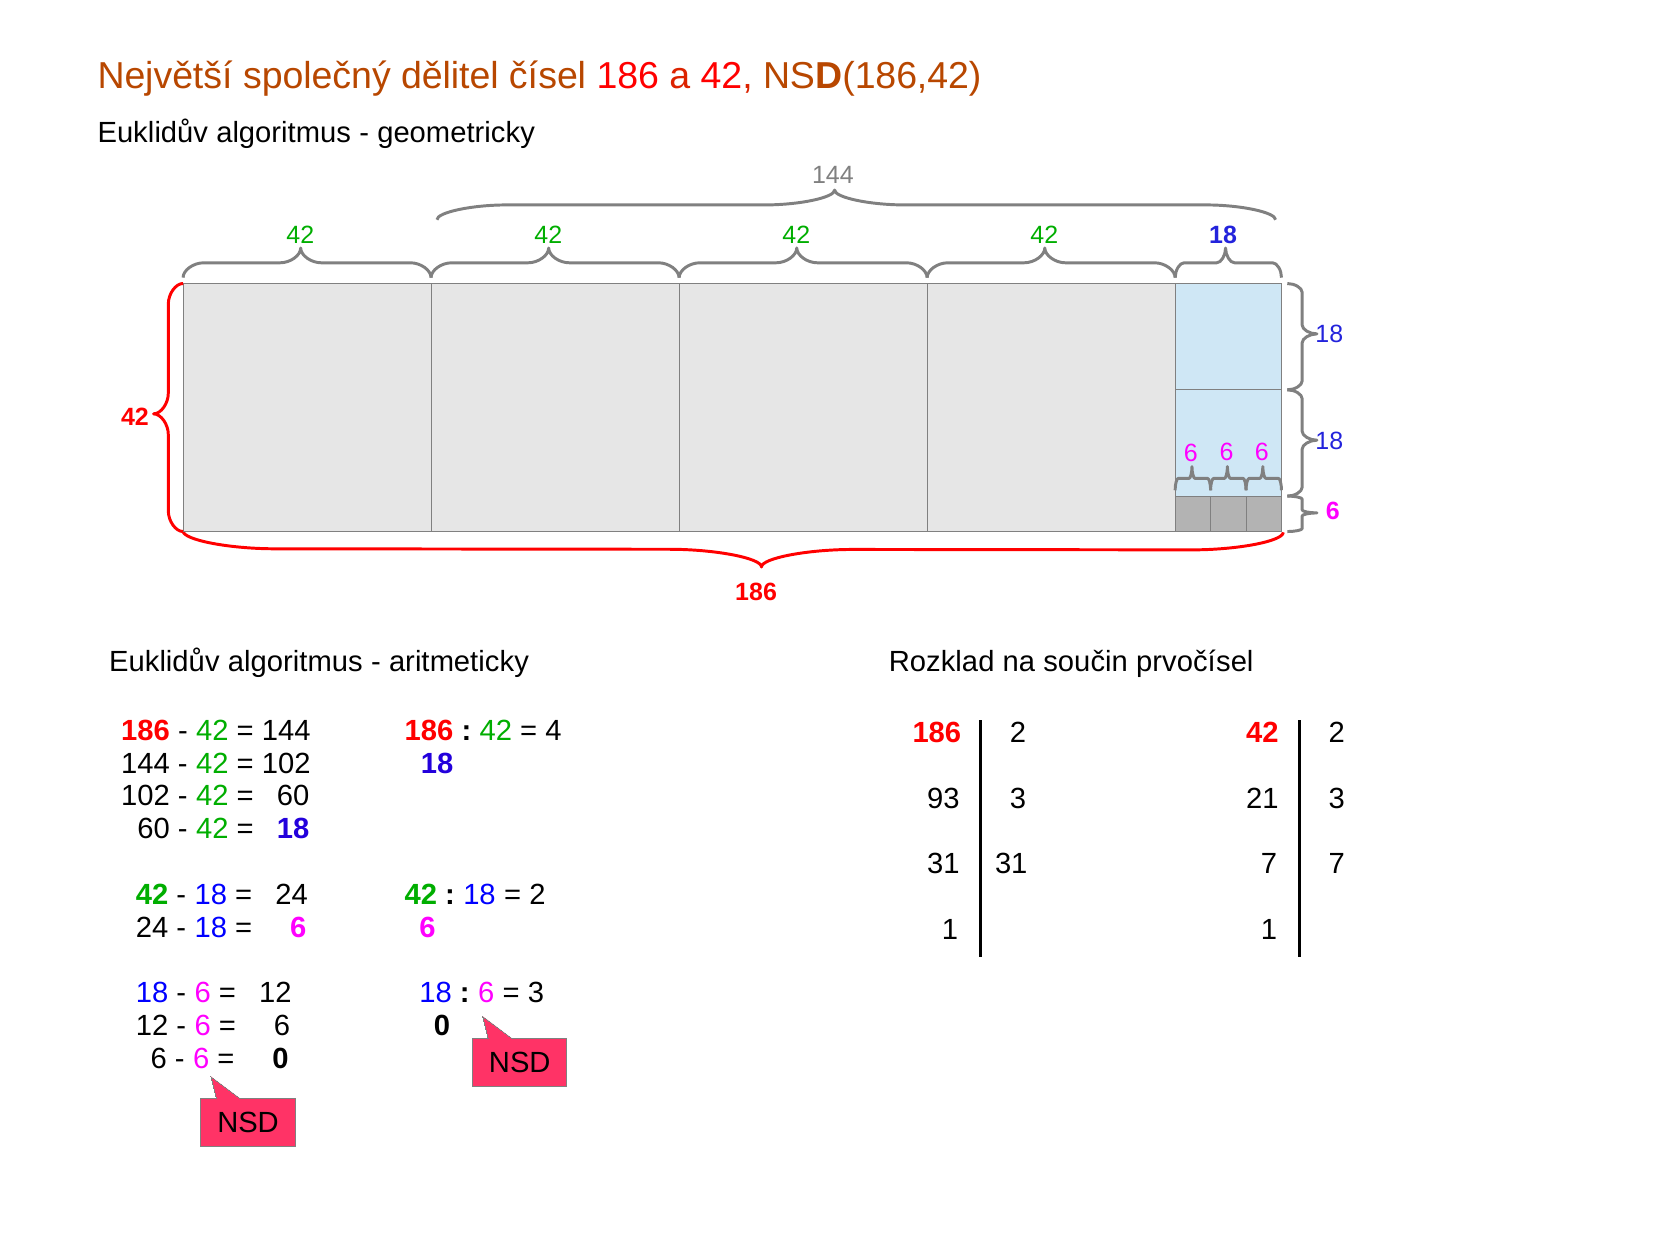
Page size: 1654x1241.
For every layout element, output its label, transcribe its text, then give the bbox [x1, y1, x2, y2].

text_box 42 [519, 213, 578, 257]
text_box NSD [472, 1016, 567, 1087]
text_box 18 [1194, 213, 1252, 258]
text_box 42 [271, 213, 330, 257]
text_box Největší společný dělitel čísel 186 a 42, NSD(186,42) [82, 47, 1595, 142]
text_box [183, 283, 1282, 532]
text_box 186 x93 x31 xx1 [897, 708, 980, 955]
text_box 144 [797, 153, 869, 197]
text_box 6 [1311, 488, 1355, 533]
text_box 6 [1169, 431, 1204, 474]
text_box 186 [720, 570, 793, 614]
text_box [1231, 474, 1260, 478]
text_box x2 x3 31 [980, 708, 1063, 957]
text_box 42 [1015, 213, 1074, 257]
text_box [1195, 474, 1224, 478]
text_box 6 [1240, 430, 1284, 474]
text_box 6 [1204, 430, 1240, 474]
text_box NSD [200, 1076, 296, 1147]
text_box x2 x3 x7 [1299, 708, 1382, 957]
text_box 18 [1300, 418, 1359, 462]
text_box Rozklad na součin prvočísel [874, 637, 1394, 695]
text_box 186 - 42 = 144 144 - 42 = 102 102 - 42 = x60 060 - 42 = x18 x42 - 18 = x24 x24 - 18 = xx6 x18 - 6 = x12 x12 - 6 = xx6 xx6 - 6 = xx0 [106, 706, 355, 1086]
text_box x42 x21 xx7 xx1 [1216, 708, 1300, 988]
text_box 42 [767, 213, 826, 257]
text_box Euklidův algoritmus - aritmeticky [94, 637, 615, 695]
text_box 18 [1300, 312, 1359, 356]
text_box 186 : 42 = 4 x18 x 42 : 18 = 2 x6 x18 : 6 = 3 xx0 [389, 706, 638, 1055]
text_box Euklidův algoritmus - geometricky [82, 108, 1146, 166]
text_box 42 [106, 395, 164, 439]
text_box [1266, 474, 1282, 478]
